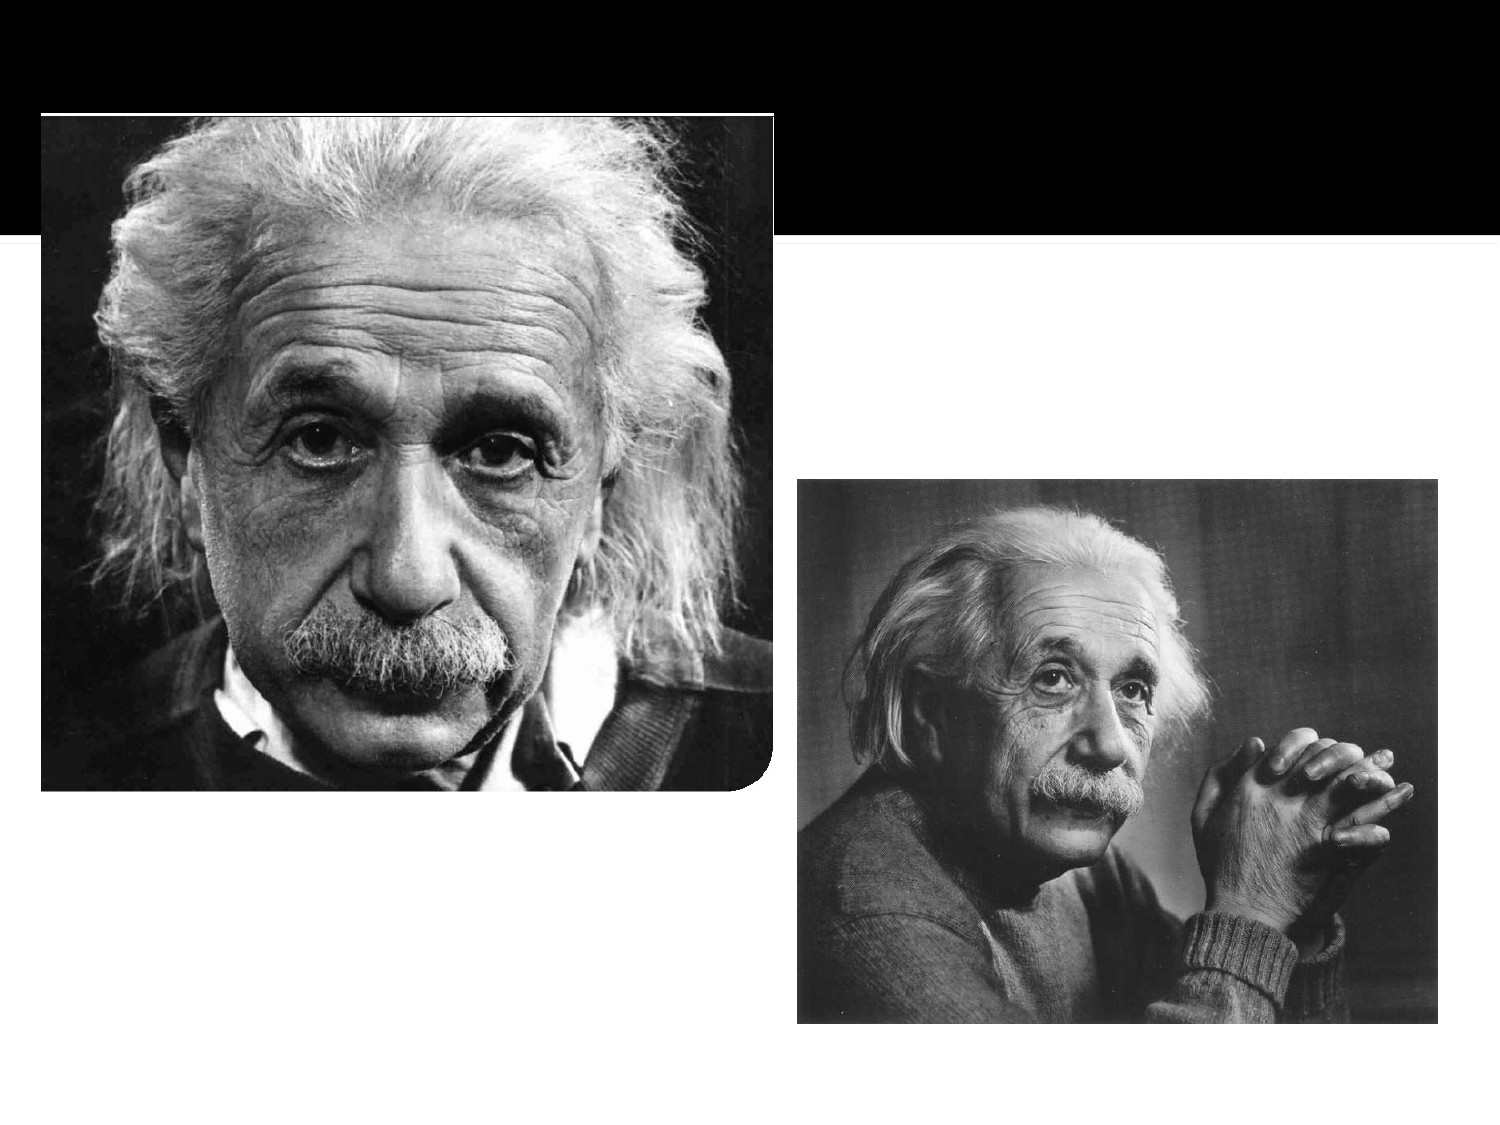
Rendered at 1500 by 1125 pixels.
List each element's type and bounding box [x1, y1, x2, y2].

picture [41, 113, 774, 792]
picture [797, 479, 1438, 1024]
